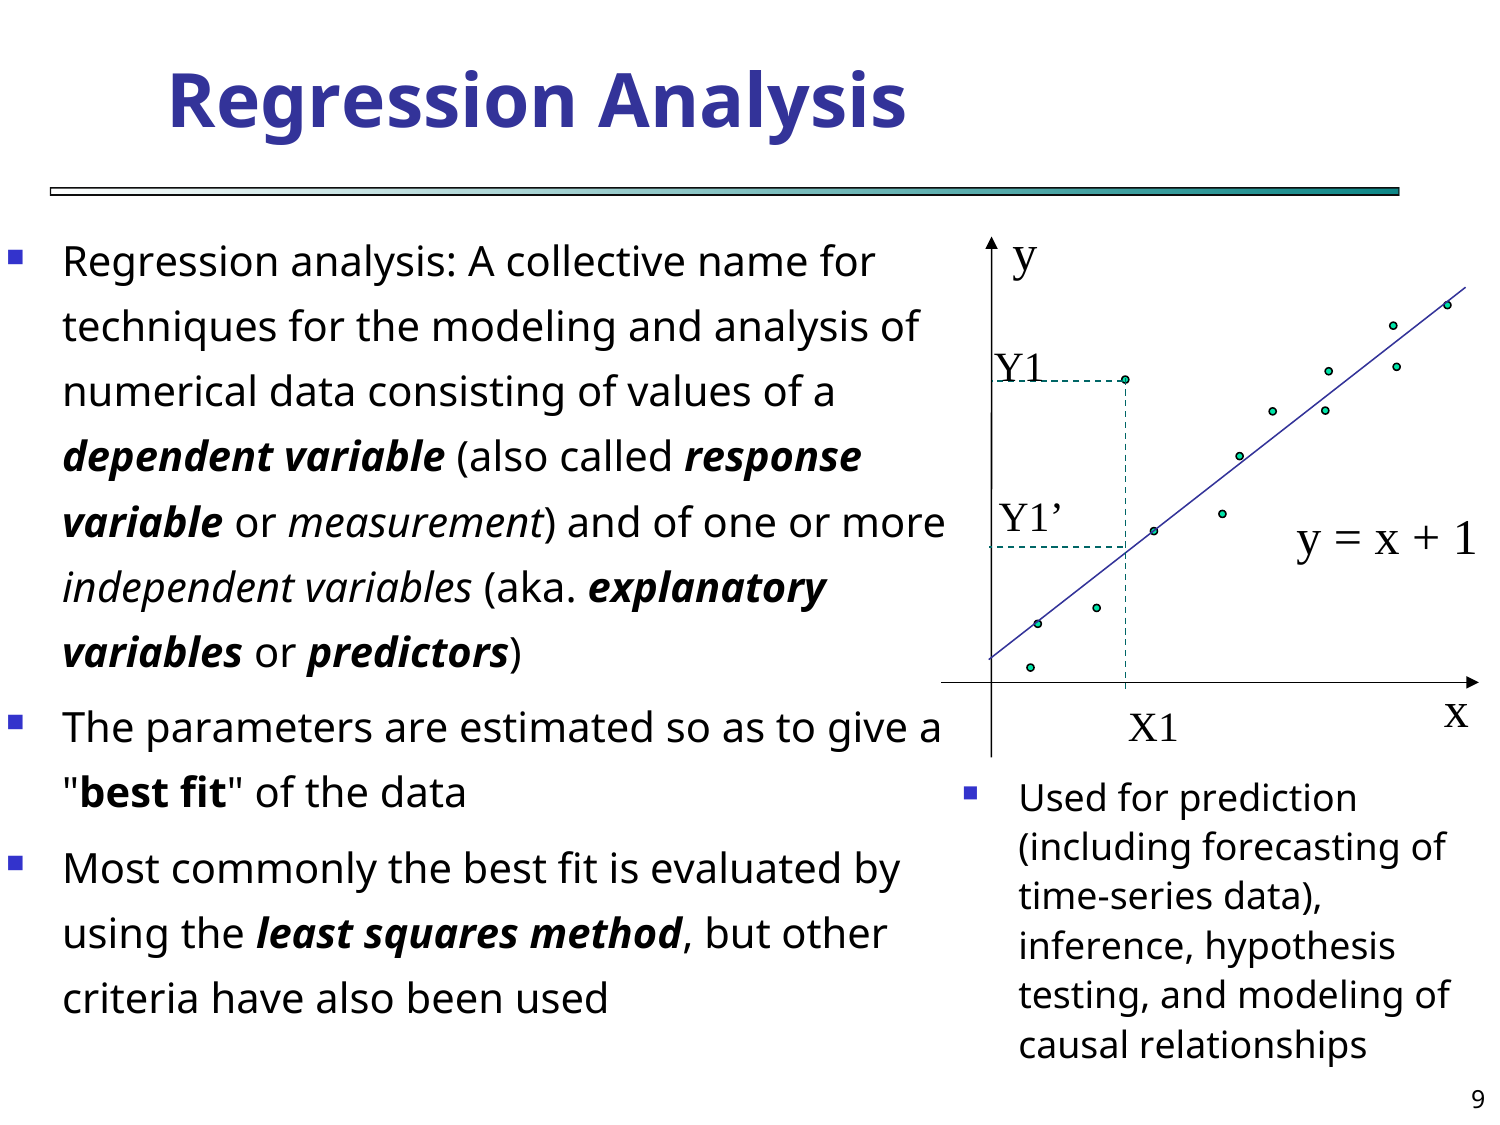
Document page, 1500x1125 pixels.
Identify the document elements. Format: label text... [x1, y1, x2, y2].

list Regression analysis: A collective name for techniques for the modeling and analysis of numerical data consisting of values of a dependent variable (also called response variable or measurement) and of one or more independent variables (aka. explanatory variables or predictors) The parameters are estimated so as to give a "best fit" of the data Most commonly the best fit is evaluated by using the least squares method, but other criteria have also been used [0, 212, 973, 1094]
text_box y [997, 212, 1053, 289]
text_box x [1429, 669, 1484, 746]
text_box X1 [1113, 692, 1195, 758]
text_box Y1 [979, 332, 1060, 398]
text_box y = x + 1 [1281, 496, 1493, 573]
text_box Y1’ [983, 482, 1079, 548]
title Regression Analysis [24, 44, 1050, 150]
list Used for prediction (including forecasting of time-series data), inference, hypothesis testing, and modeling of causal relationships [947, 761, 1497, 1125]
